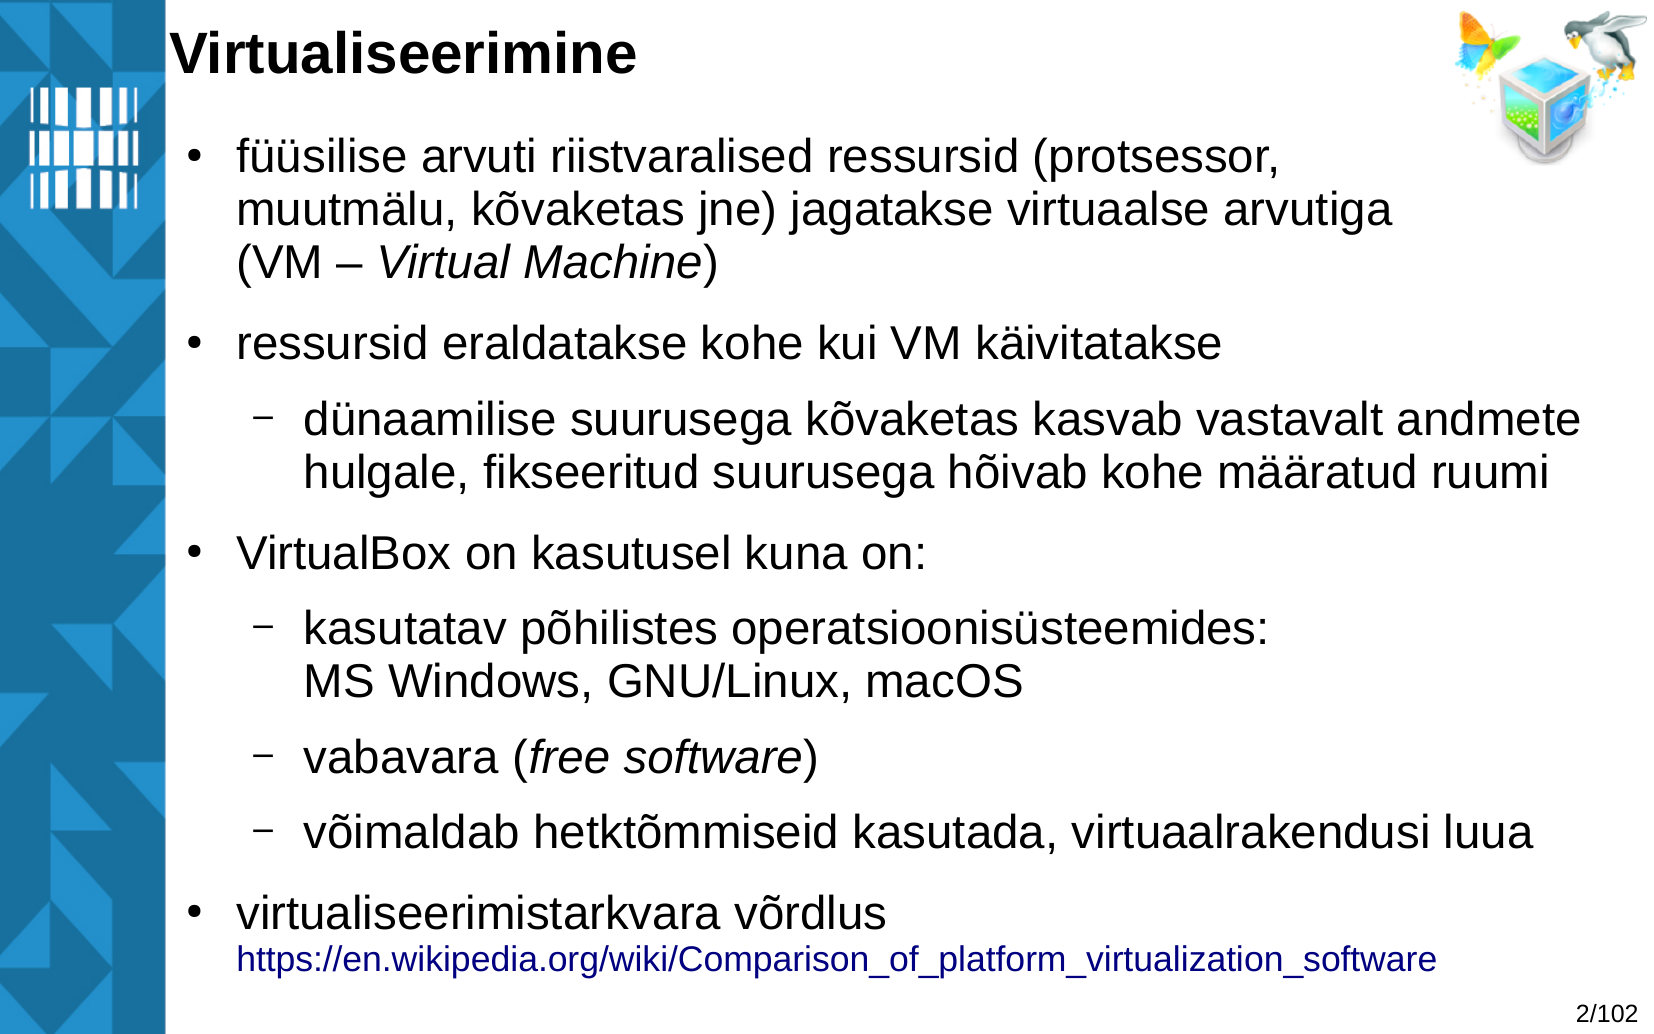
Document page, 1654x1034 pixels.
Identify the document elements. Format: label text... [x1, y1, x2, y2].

title Virtualiseerimine [169, 11, 1571, 95]
picture [1452, 7, 1653, 166]
list füüsilise arvuti riistvaralised ressursid (protsessor, muutmälu, kõvaketas jne) jagatakse virtuaalse arvutiga (VM – Virtual Machine) ressursid eraldatakse kohe kui VM käivitatakse dünaamilise suurusega kõvaketas kasvab vastavalt andmete hulgale, fikseeritud suurusega hõivab kohe määratud ruumi VirtualBox on kasutusel kuna on: kasutatav põhilistes operatsioonisüsteemides: MS Windows, GNU/Linux, macOS vabavara (free software) võimaldab hetktõmmiseid kasutada, virtuaalrakendusi luua virtualiseerimistarkvara võrdlus https://en.wikipedia.org/wiki/Comparison_of_platform_virtualization_software [169, 129, 1630, 997]
